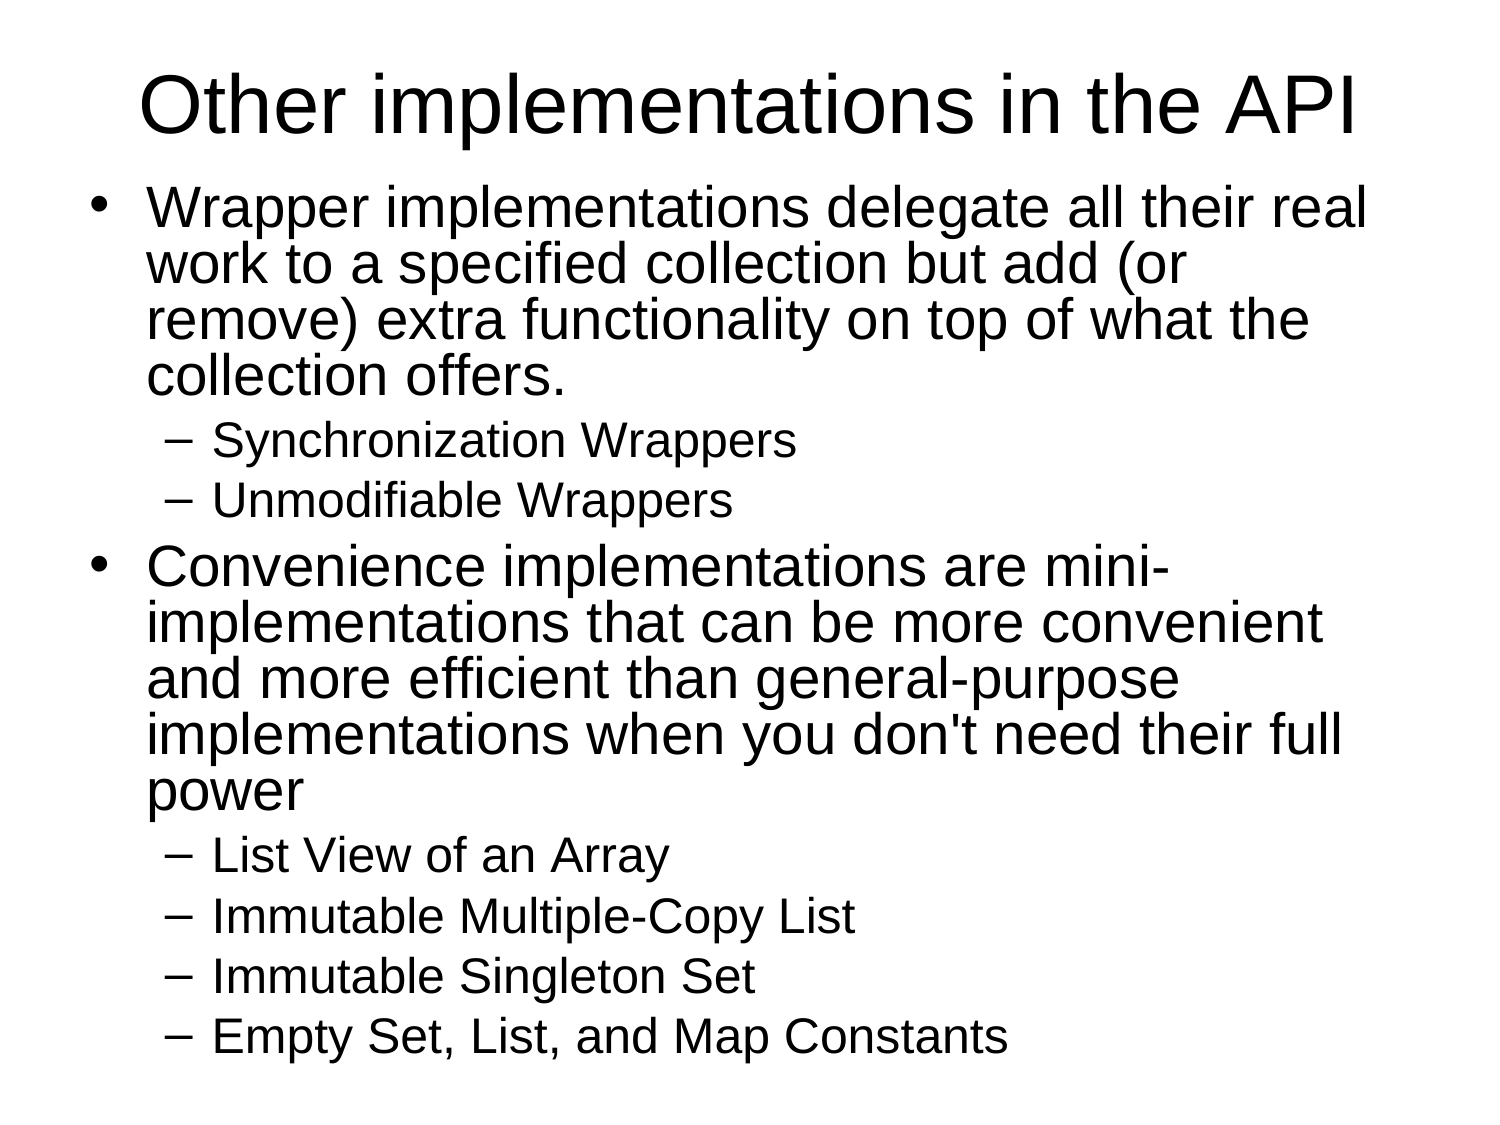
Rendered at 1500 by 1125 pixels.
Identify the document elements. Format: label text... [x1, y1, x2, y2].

title Other implementations in the API [75, 24, 1426, 174]
list Wrapper implementations delegate all their real work to a specified collection but add (or remove) extra functionality on top of what the collection offers. Synchronization Wrappers Unmodifiable Wrappers Convenience implementations are mini-implementations that can be more convenient and more efficient than general-purpose implementations when you don't need their full power List View of an Array Immutable Multiple-Copy List Immutable Singleton Set Empty Set, List, and Map Constants [75, 174, 1426, 1088]
